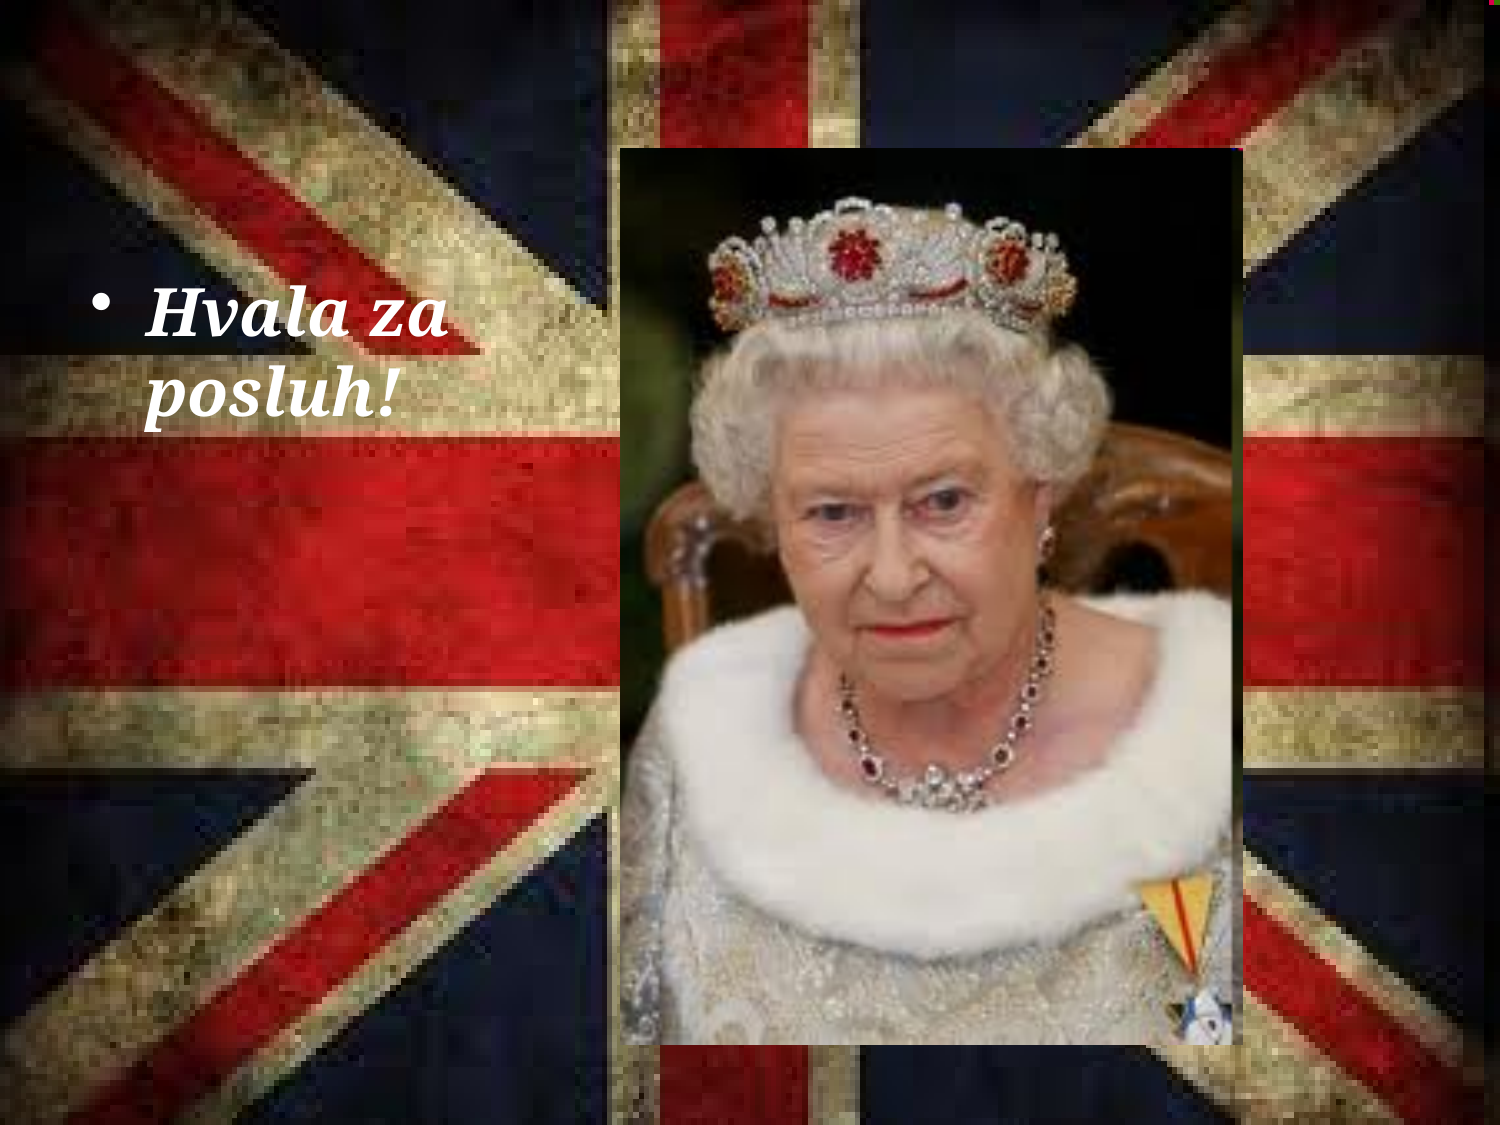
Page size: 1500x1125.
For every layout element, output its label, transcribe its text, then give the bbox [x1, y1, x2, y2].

picture [0, 0, 1500, 1125]
list Hvala za posluh! [75, 262, 620, 551]
